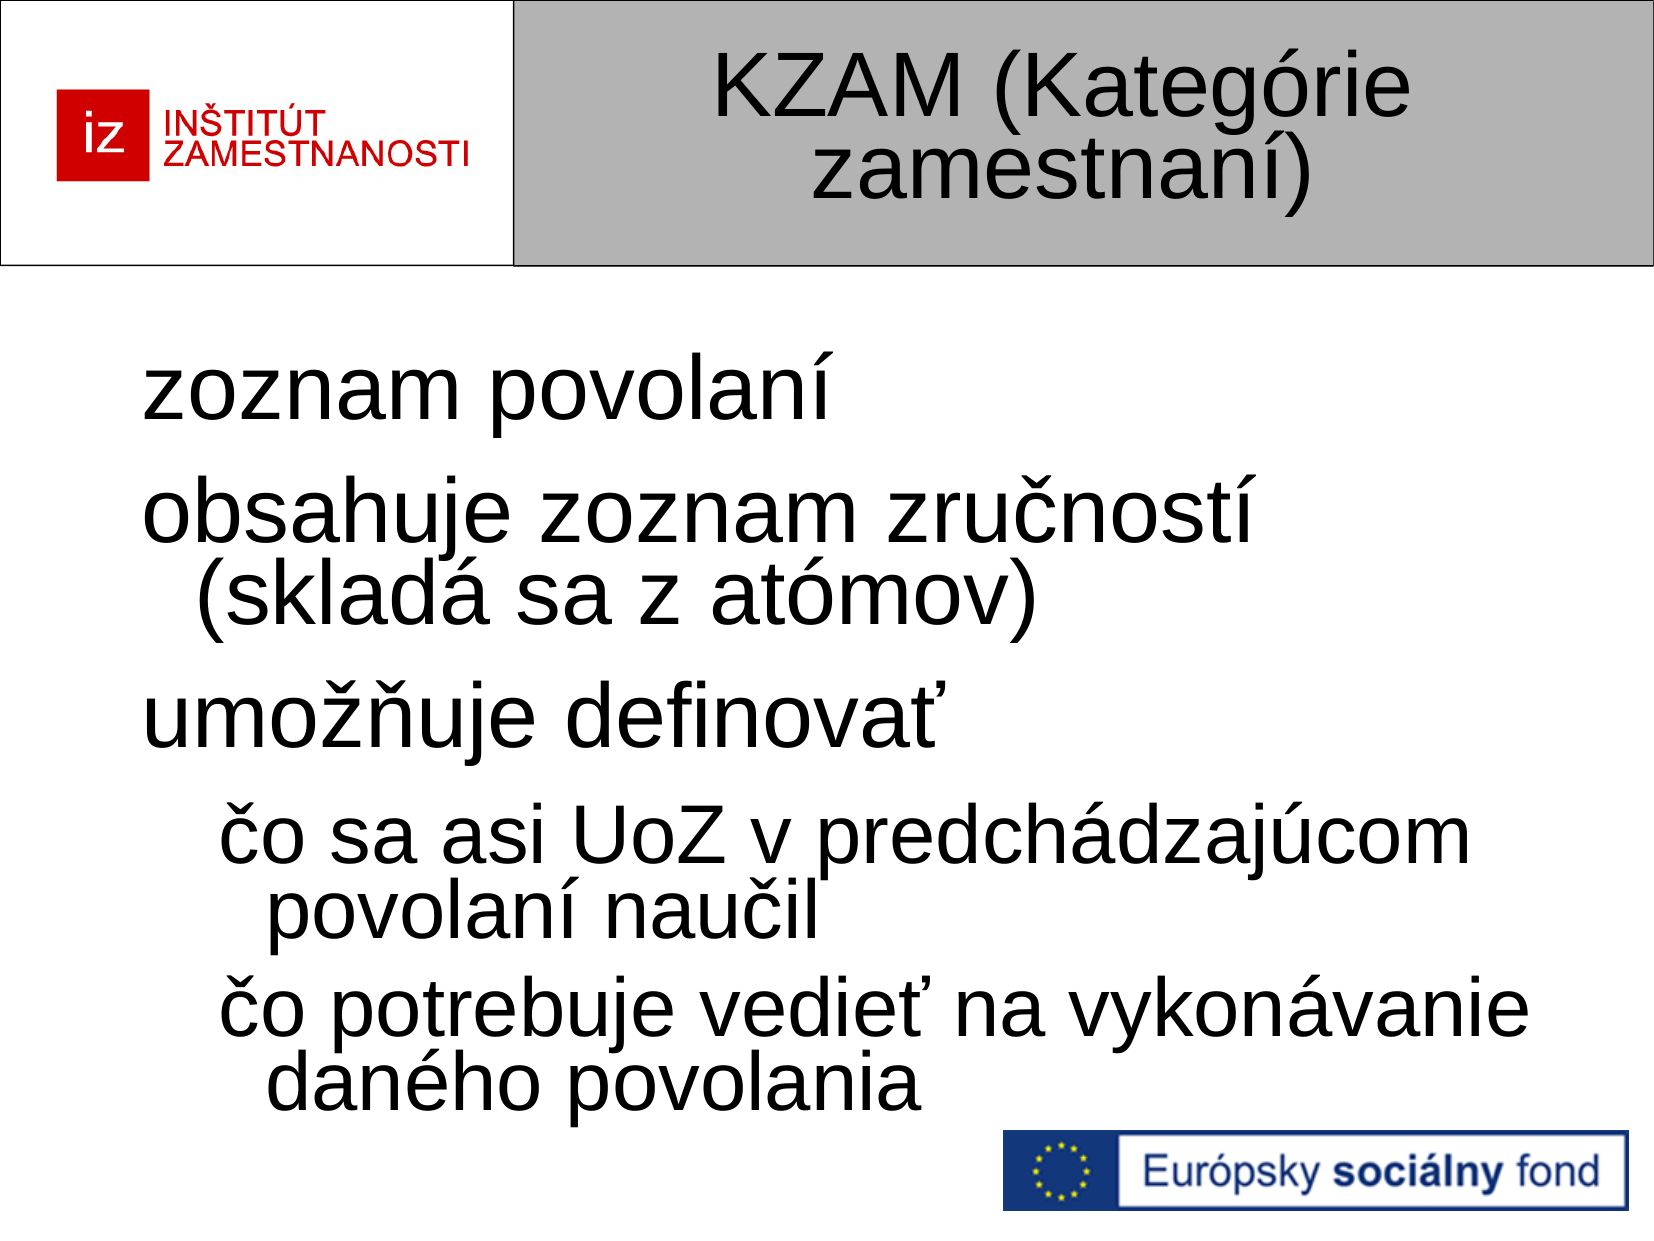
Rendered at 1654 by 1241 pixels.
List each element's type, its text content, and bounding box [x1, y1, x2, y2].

picture [1003, 1130, 1629, 1211]
list zoznam povolaní obsahuje zoznam zručností (skladá sa z atómov) umožňuje definovať čo sa asi UoZ v predchádzajúcom povolaní naučil čo potrebuje vedieť na vykonávanie daného povolania [124, 354, 1536, 1147]
title KZAM (Kategórie zamestnaní) [561, 37, 1565, 229]
picture [5, 8, 512, 257]
